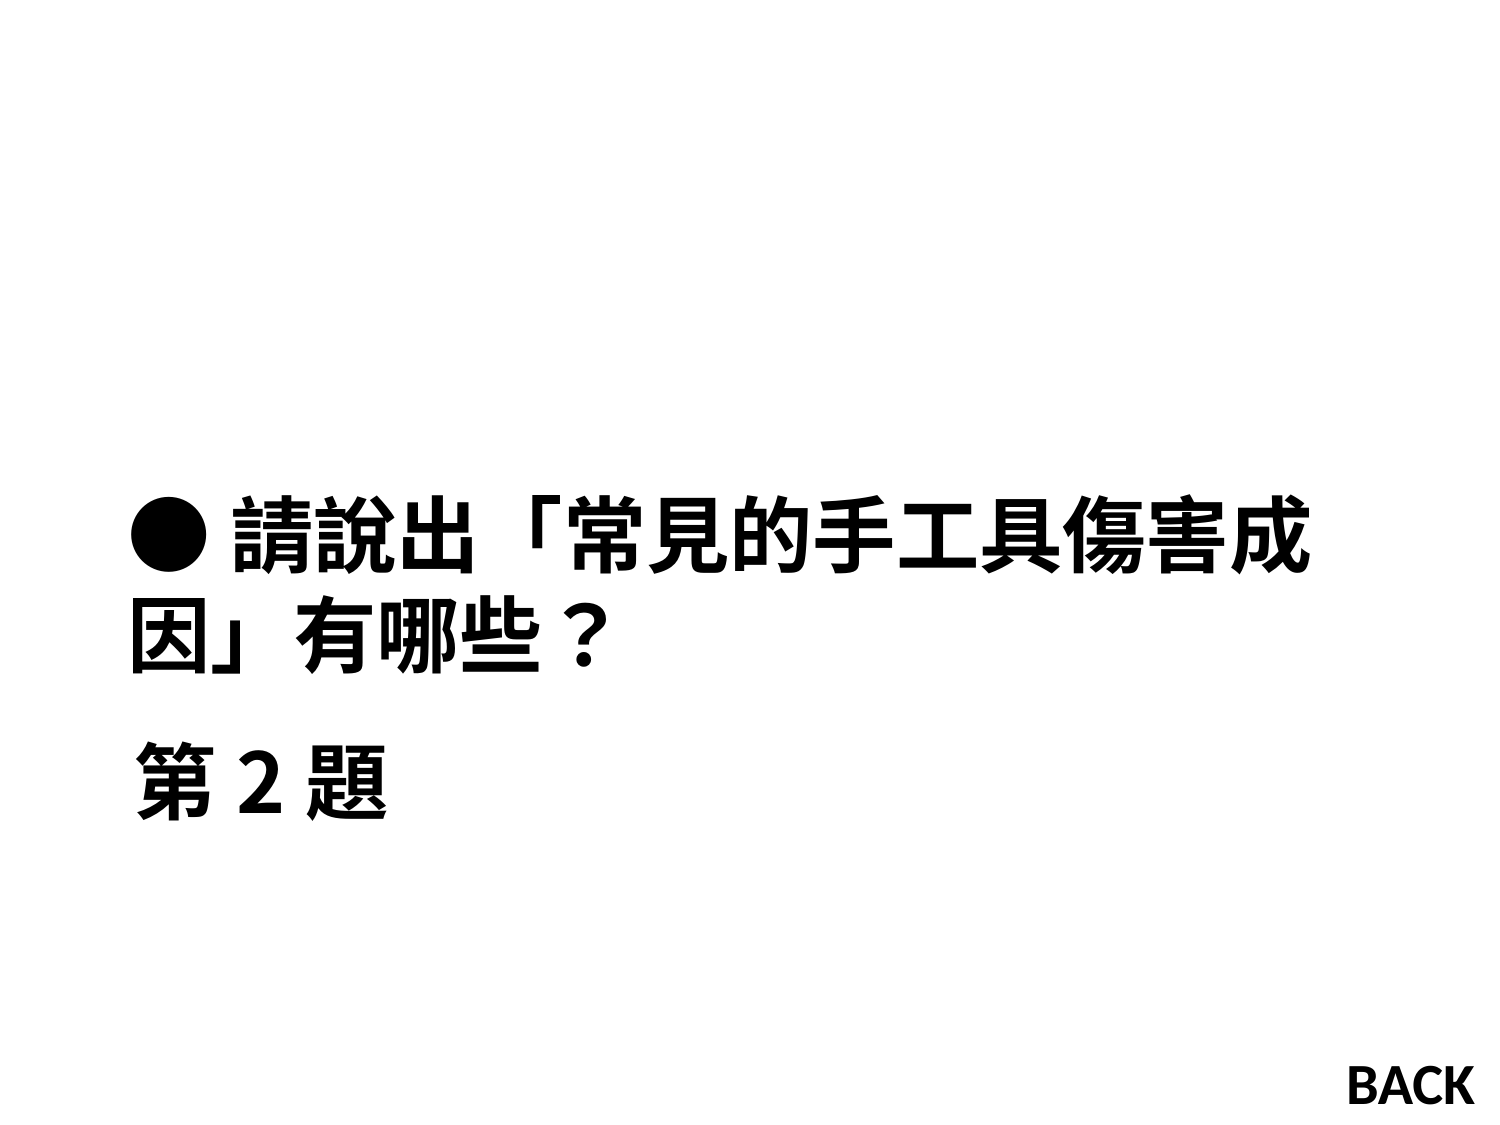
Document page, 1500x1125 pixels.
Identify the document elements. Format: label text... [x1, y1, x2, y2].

list ●請說出「常見的手工具傷害成因」有哪些？ [112, 444, 1388, 691]
text_box BACK [1331, 1039, 1497, 1124]
title 第2題 [118, 722, 1394, 947]
